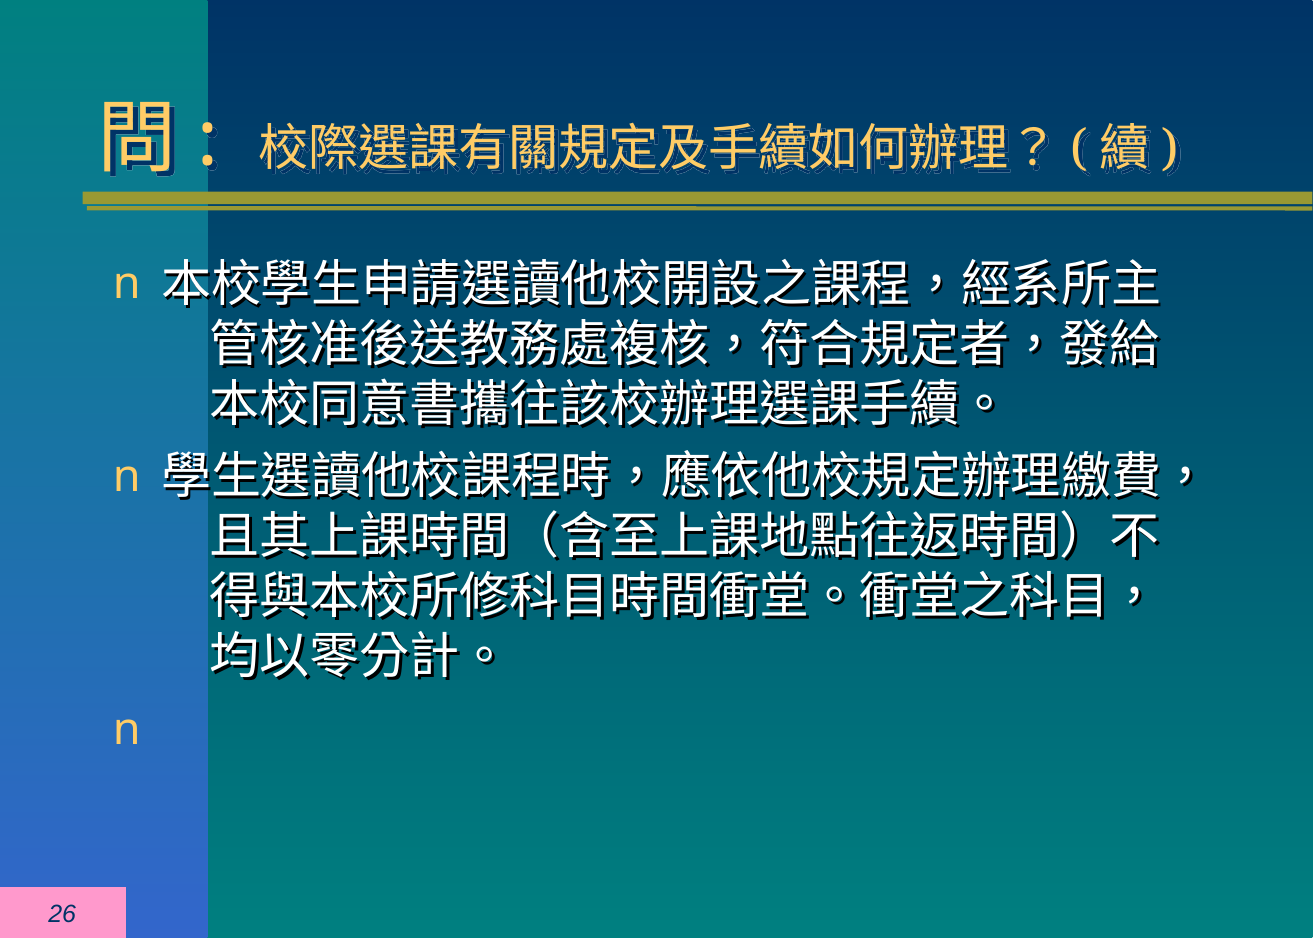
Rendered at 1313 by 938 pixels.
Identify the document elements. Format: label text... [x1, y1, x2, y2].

text_box [0, 0, 207, 938]
title 問: 校際選課有關規定及手續如何辦理？(續) [84, 36, 1280, 188]
list 本校學生申請選讀他校開設之課程，經系所主管核准後送教務處複核，符合規定者，發給本校同意書攜往該校辦理選課手續。 學生選讀他校課程時，應依他校規定辦理繳費，且其上課時間（含至上課地點往返時間）不得與本校所修科目時間衝堂。衝堂之科目，均以零分計。 [99, 244, 1201, 844]
text_box 26 [0, 887, 125, 938]
